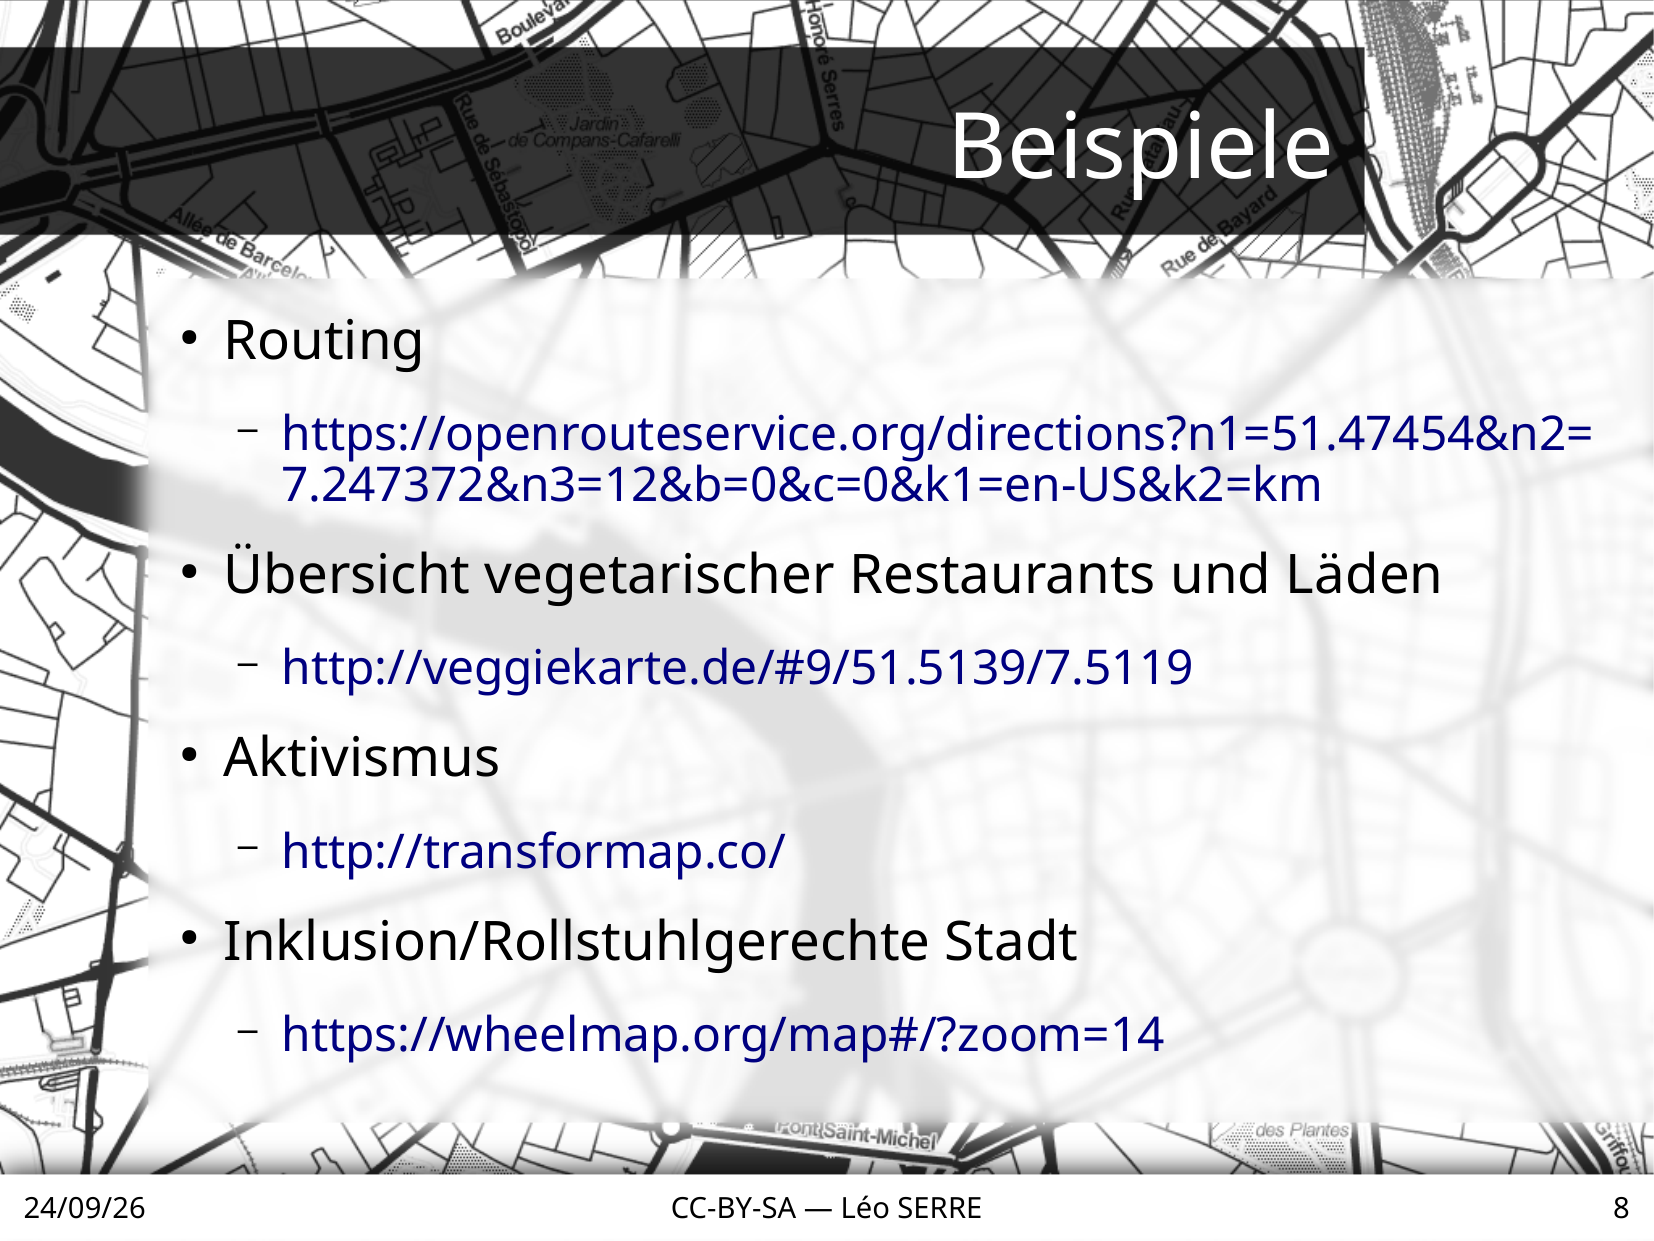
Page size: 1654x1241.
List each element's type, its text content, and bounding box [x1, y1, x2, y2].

title Beispiele [82, 49, 1335, 237]
list Routing https://openrouteservice.org/directions?n1=51.47454&n2=7.247372&n3=12&b=0&c=0&k1=en-US&k2=km Übersicht vegetarischer Restaurants und Läden http://veggiekarte.de/#9/51.5139/7.5119 Aktivismus http://transformap.co/ Inklusion/Rollstuhlgerechte Stadt https://wheelmap.org/map#/?zoom=14 [165, 301, 1621, 1021]
picture [0, 0, 1654, 1241]
